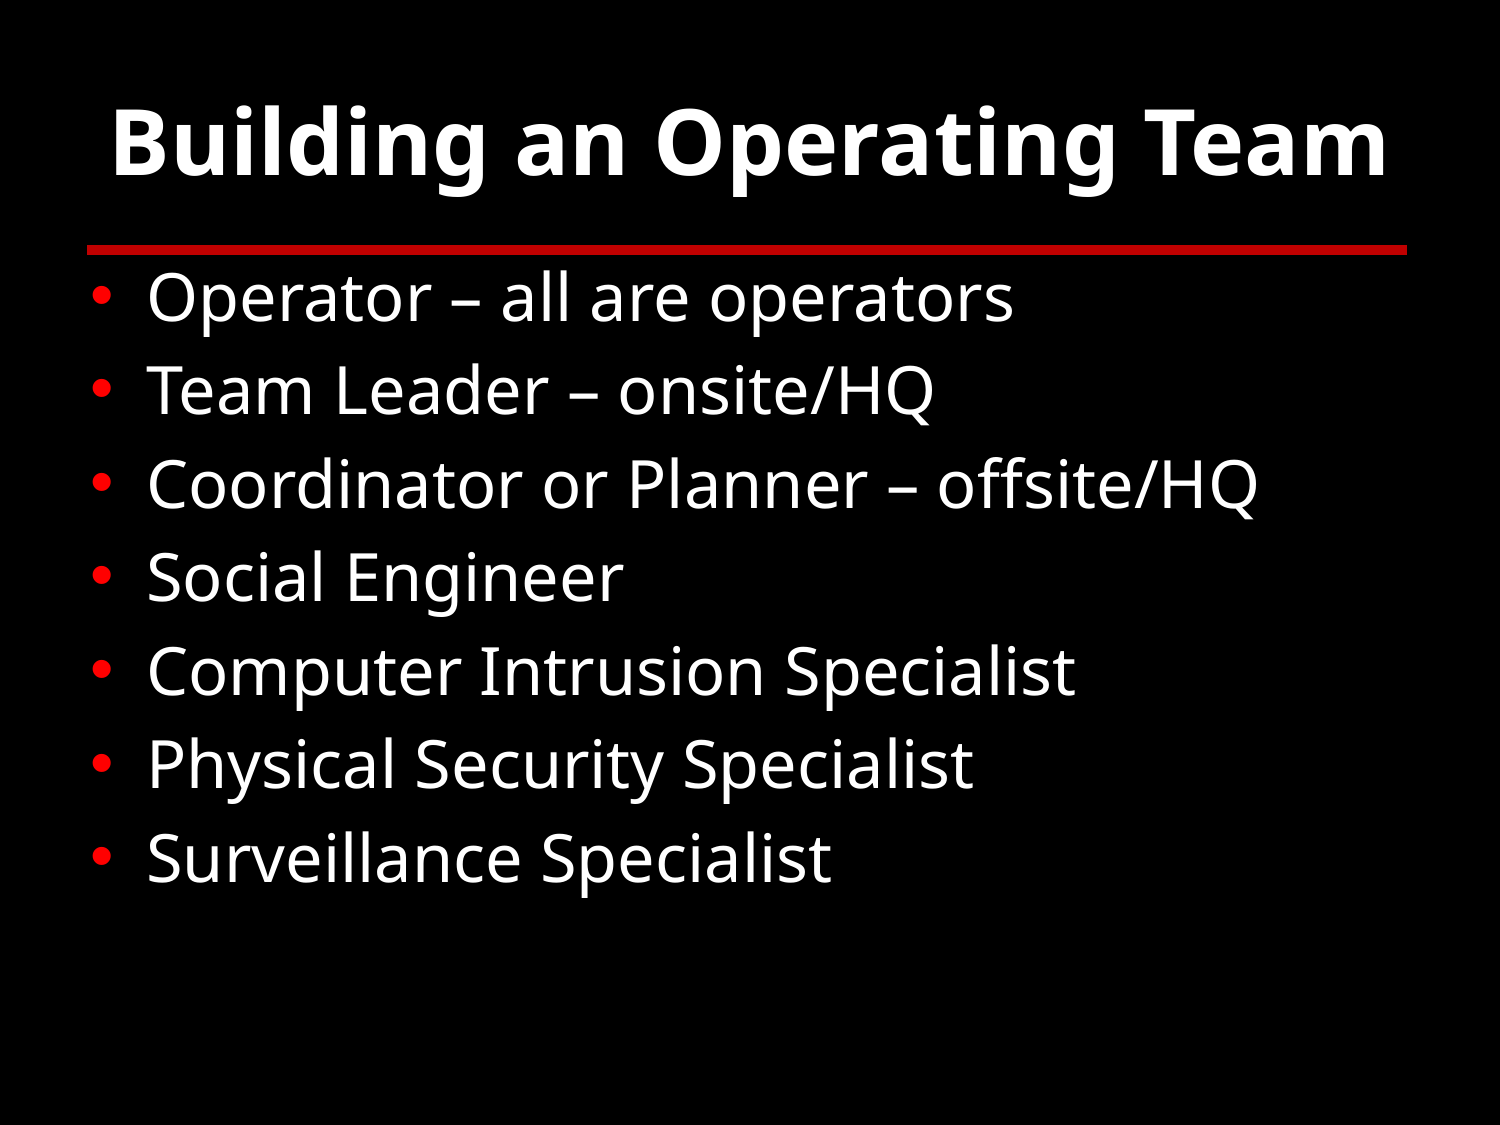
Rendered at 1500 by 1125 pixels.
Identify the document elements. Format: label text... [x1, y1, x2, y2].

title Building an Operating Team [75, 45, 1425, 233]
list Operator – all are operators Team Leader – onsite/HQ Coordinator or Planner – offsite/HQ Social Engineer Computer Intrusion Specialist Physical Security Specialist Surveillance Specialist [75, 262, 1425, 1005]
